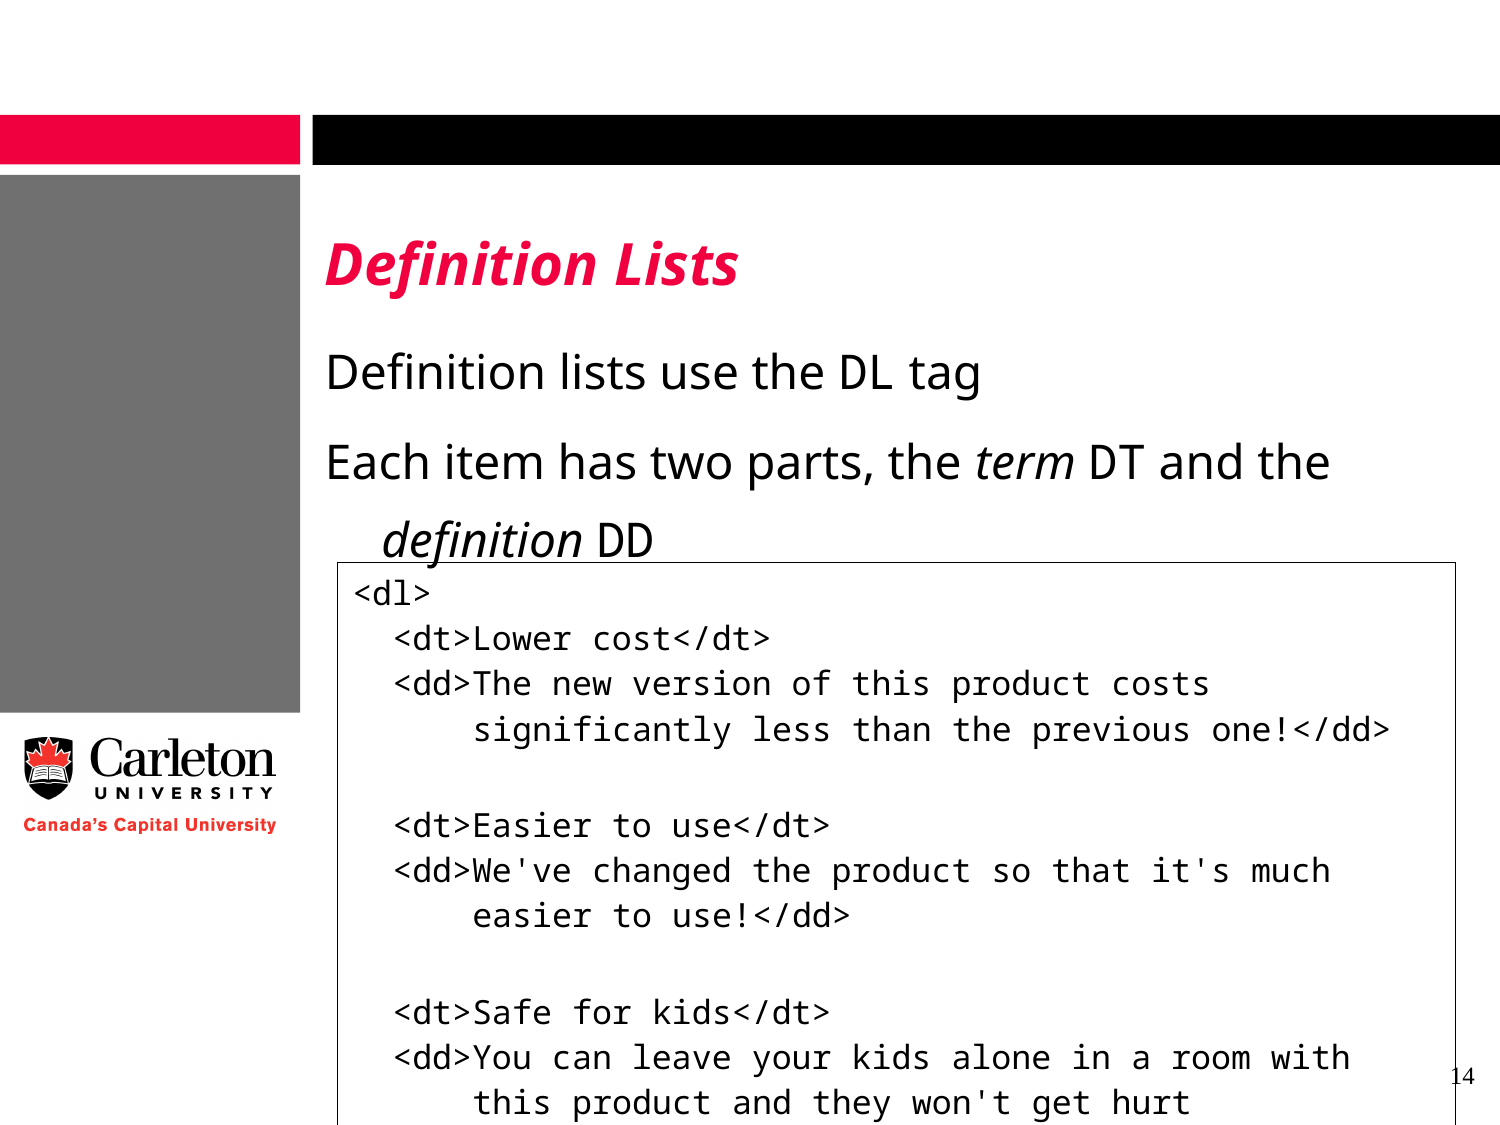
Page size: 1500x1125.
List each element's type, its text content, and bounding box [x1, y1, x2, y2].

title Definition Lists [324, 194, 1450, 324]
text_box <dl> <dt>Lower cost</dt> <dd>The new version of this product costs significantly less than the previous one!</dd> <dt>Easier to use</dt> <dd>We've changed the product so that it's much easier to use!</dd> <dt>Safe for kids</dt> <dd>You can leave your kids alone in a room with this product and they won't get hurt (much).</dd> </dl> [337, 562, 1456, 1114]
picture [24, 737, 276, 834]
list Definition lists use the DL tag Each item has two parts, the term DT and the definition DD [324, 324, 1450, 563]
